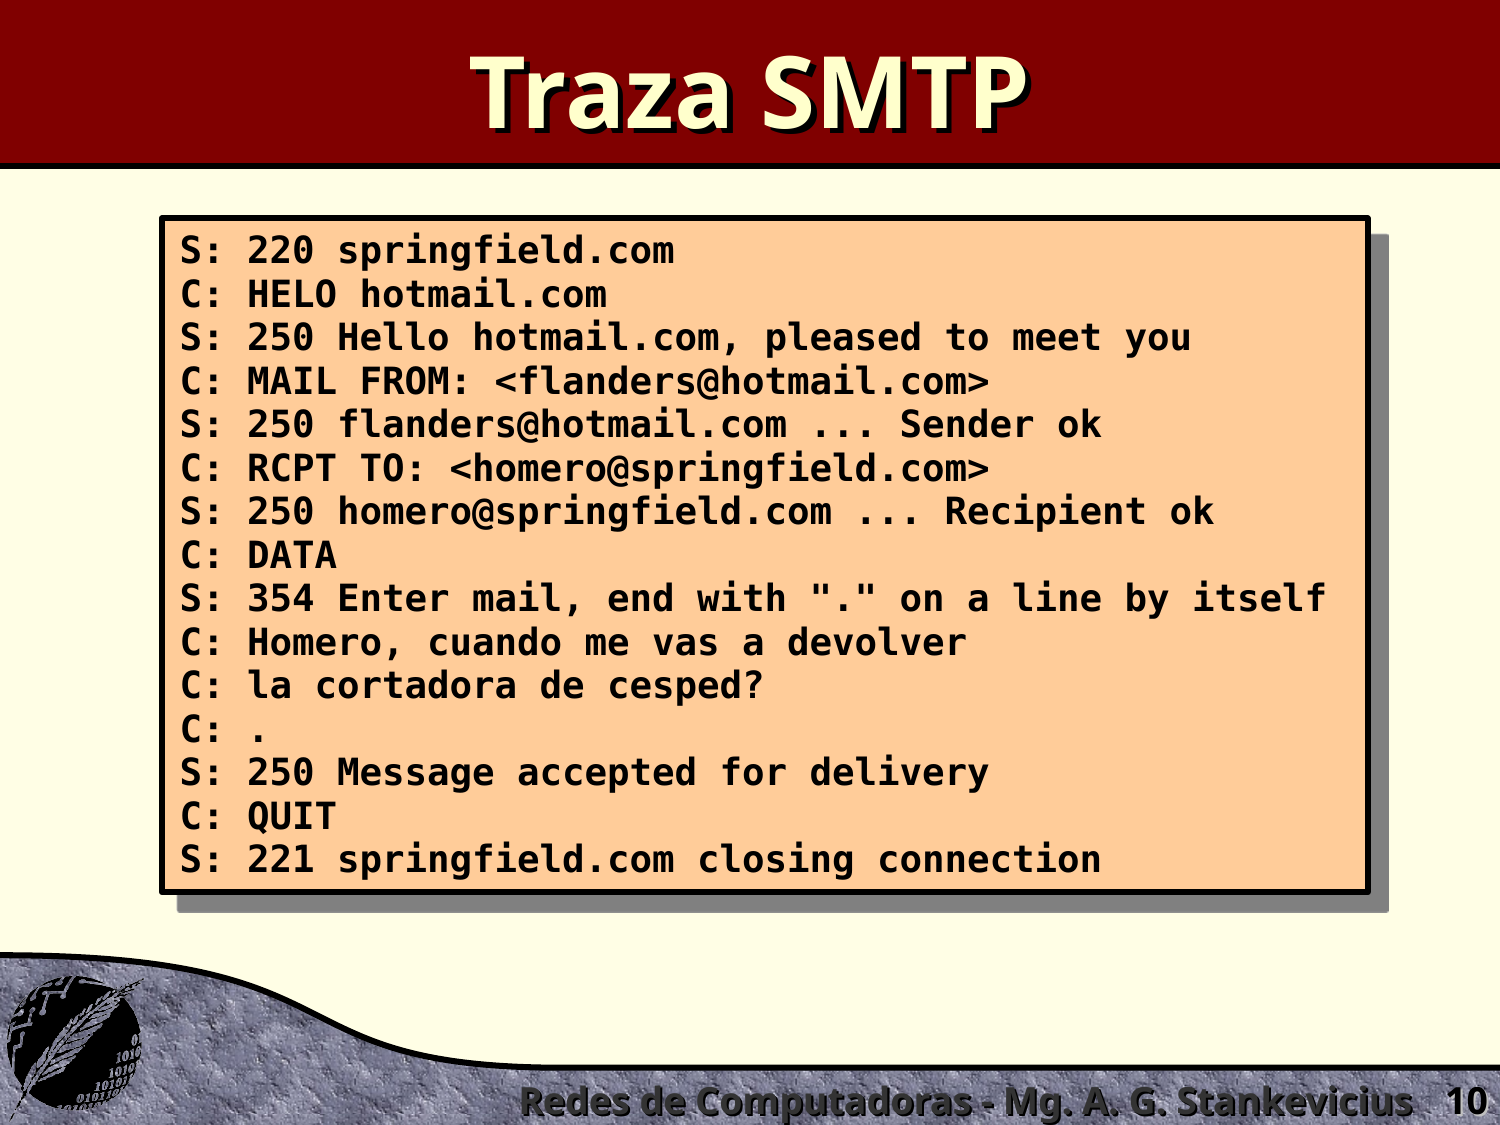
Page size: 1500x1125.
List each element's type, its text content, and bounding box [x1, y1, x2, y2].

text_box S: 220 springfield.com C: HELO hotmail.com S: 250 Hello hotmail.com, pleased to meet you C: MAIL FROM: <flanders@hotmail.com> S: 250 flanders@hotmail.com ... Sender ok C: RCPT TO: <homero@springfield.com> S: 250 homero@springfield.com ... Recipient ok C: DATA S: 354 Enter mail, end with "." on a line by itself C: Homero, cuando me vas a devolver C: la cortadora de cesped? C: . S: 250 Message accepted for delivery C: QUIT S: 221 springfield.com closing connection [161, 218, 1368, 893]
title Traza SMTP [15, 5, 1485, 160]
picture [790, 1100, 795, 1110]
picture [1047, 1100, 1054, 1110]
picture [0, 959, 1500, 1125]
